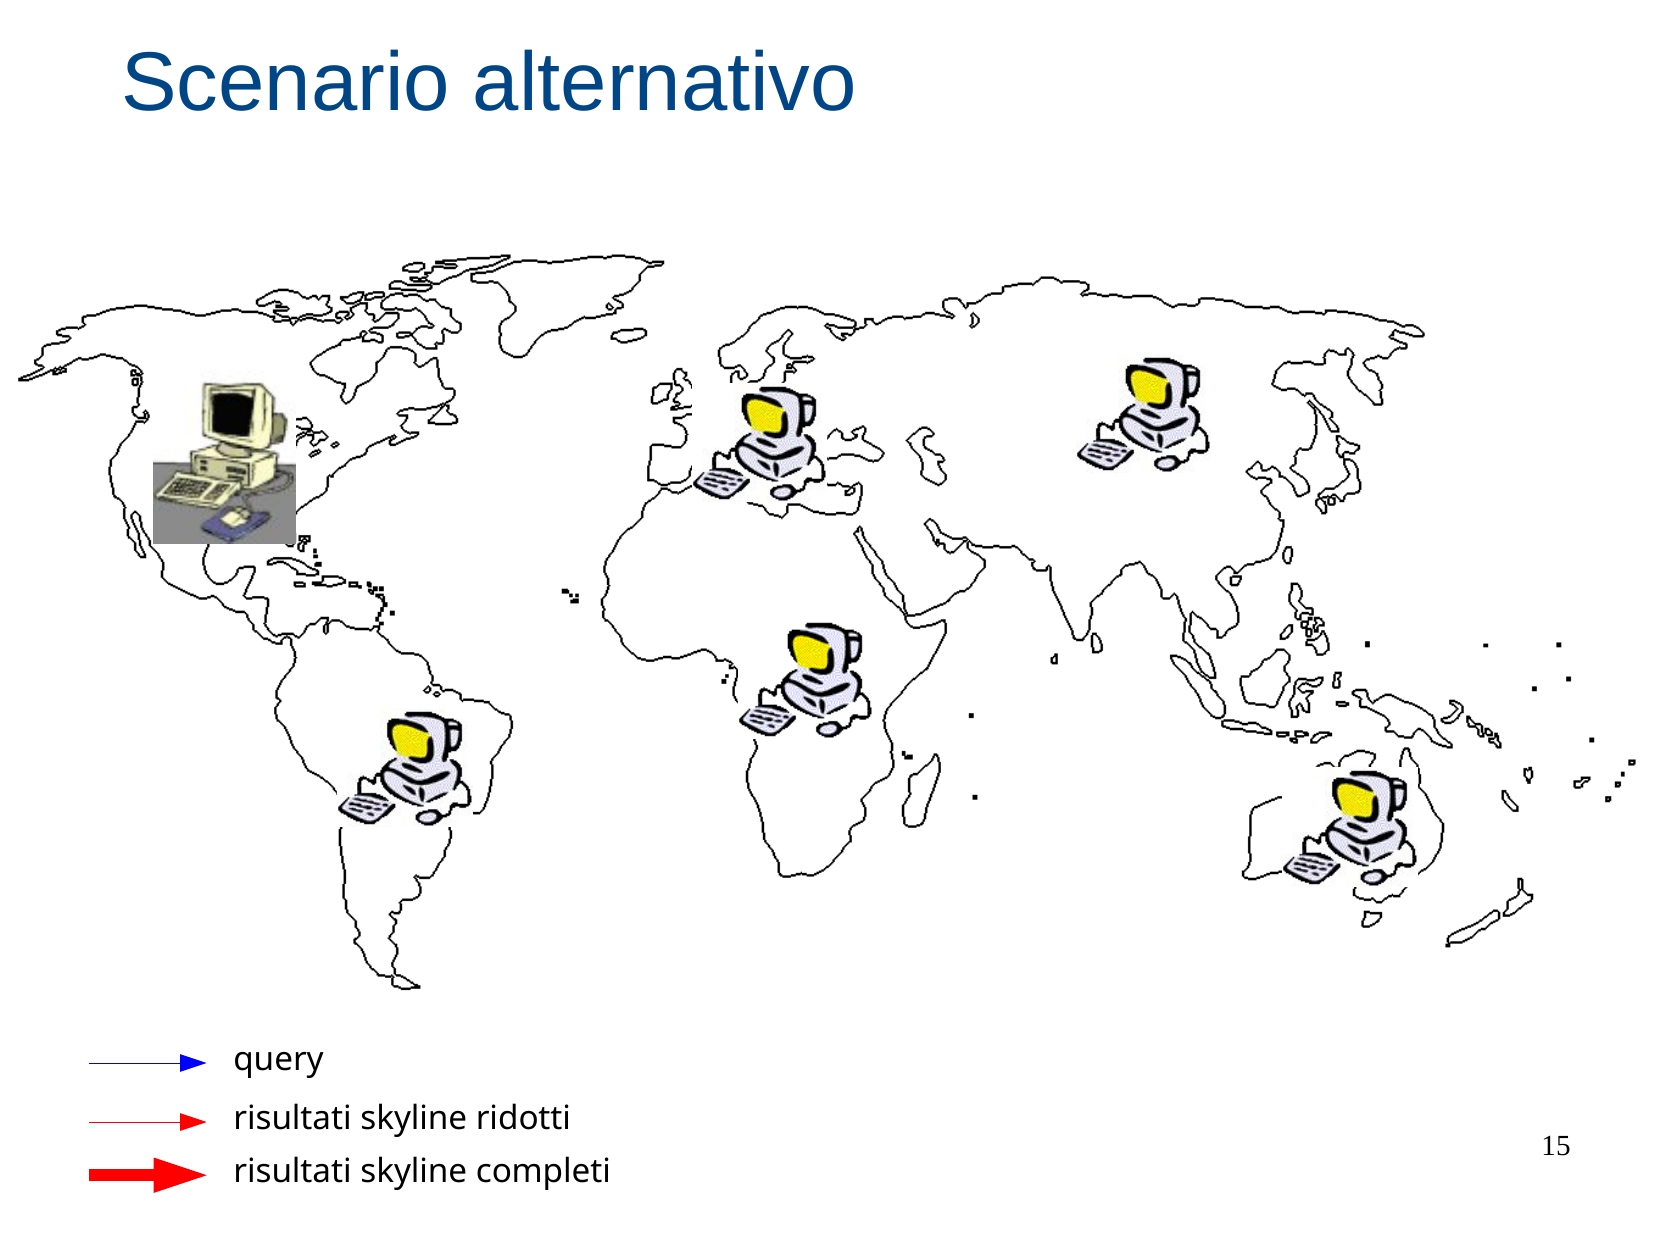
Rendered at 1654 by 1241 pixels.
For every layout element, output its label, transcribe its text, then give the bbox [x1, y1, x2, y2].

text_box query [218, 1027, 335, 1086]
text_box risultati skyline ridotti [218, 1086, 603, 1139]
picture [0, 240, 1654, 1006]
title Scenario alternativo [121, 7, 1534, 157]
text_box risultati skyline completi [218, 1139, 631, 1227]
